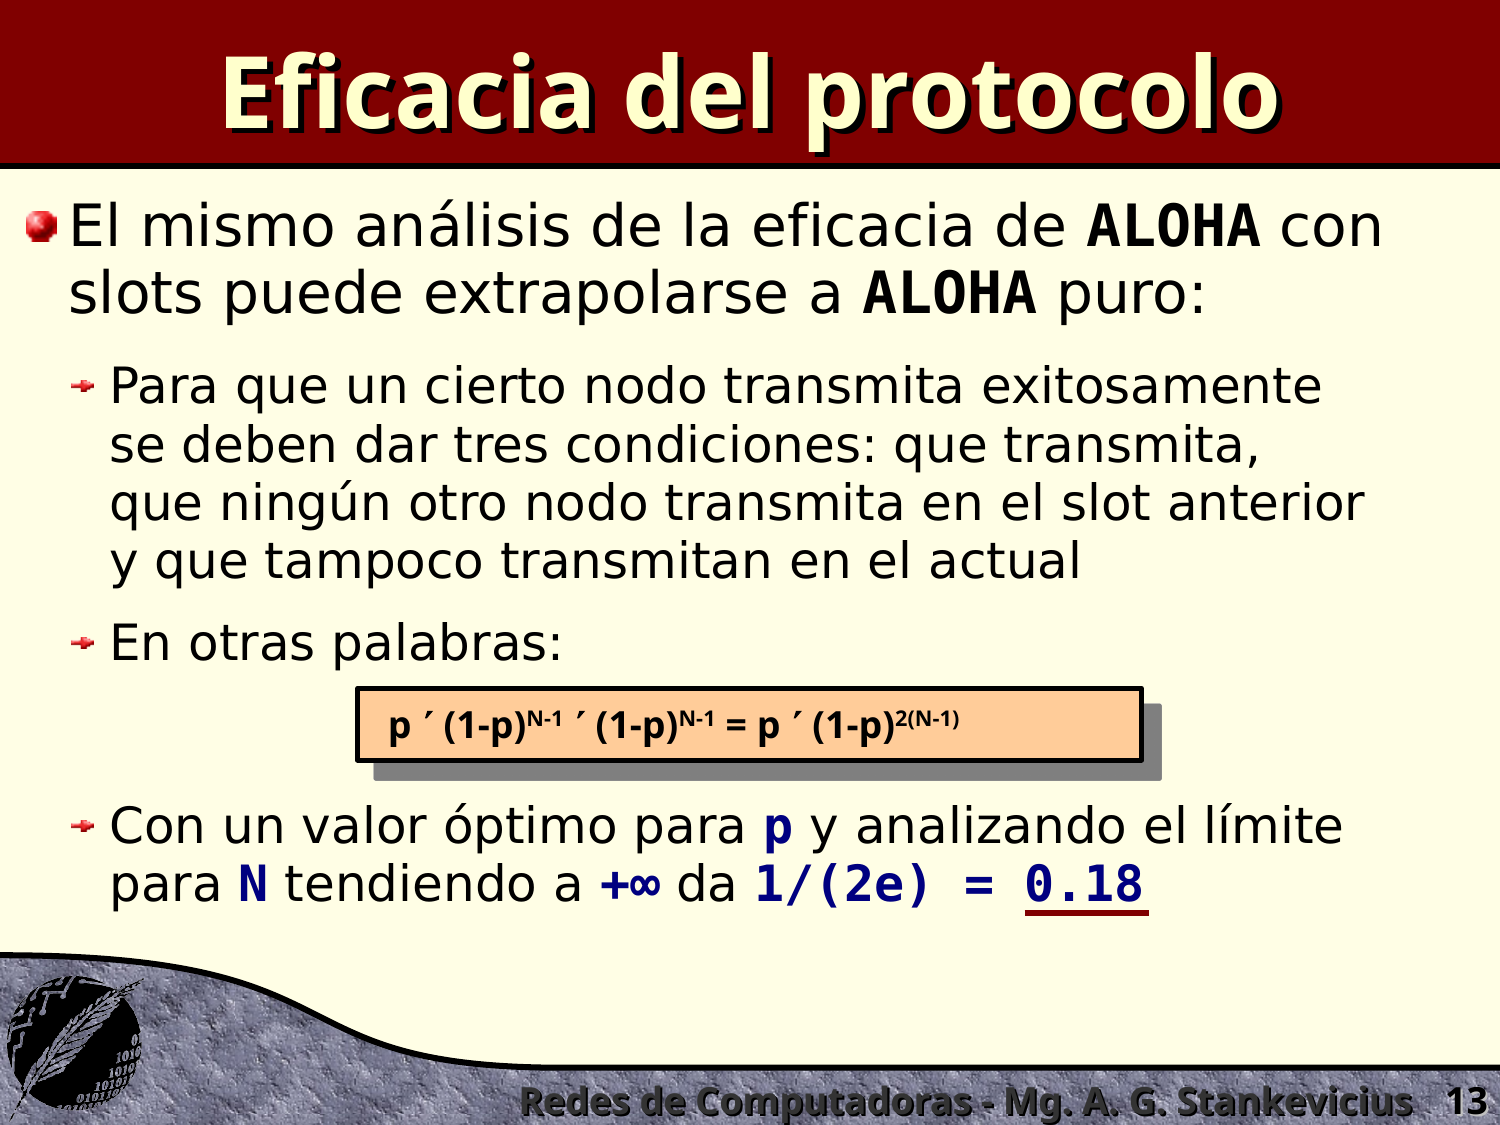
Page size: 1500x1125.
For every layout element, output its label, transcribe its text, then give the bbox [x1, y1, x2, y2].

picture [0, 959, 1500, 1125]
title Eficacia del protocolo [15, 5, 1485, 160]
list El mismo análisis de la eficacia de ALOHA con slots puede extrapolarse a ALOHA puro: Para que un cierto nodo transmita exitosamente se deben dar tres condiciones: que transmita, que ningún otro nodo transmita en el slot anterior y que tampoco transmitan en el actual En otras palabras: Con un valor óptimo para p y analizando el límite para N tendiendo a +∞ da 1/(2e) = 0.18 [11, 192, 1486, 921]
text_box p ´ (1-p)N-1 ´ (1-p)N-1 = p ´ (1-p)2(N-1) [357, 688, 1142, 761]
picture [1047, 1100, 1054, 1110]
picture [790, 1100, 795, 1110]
